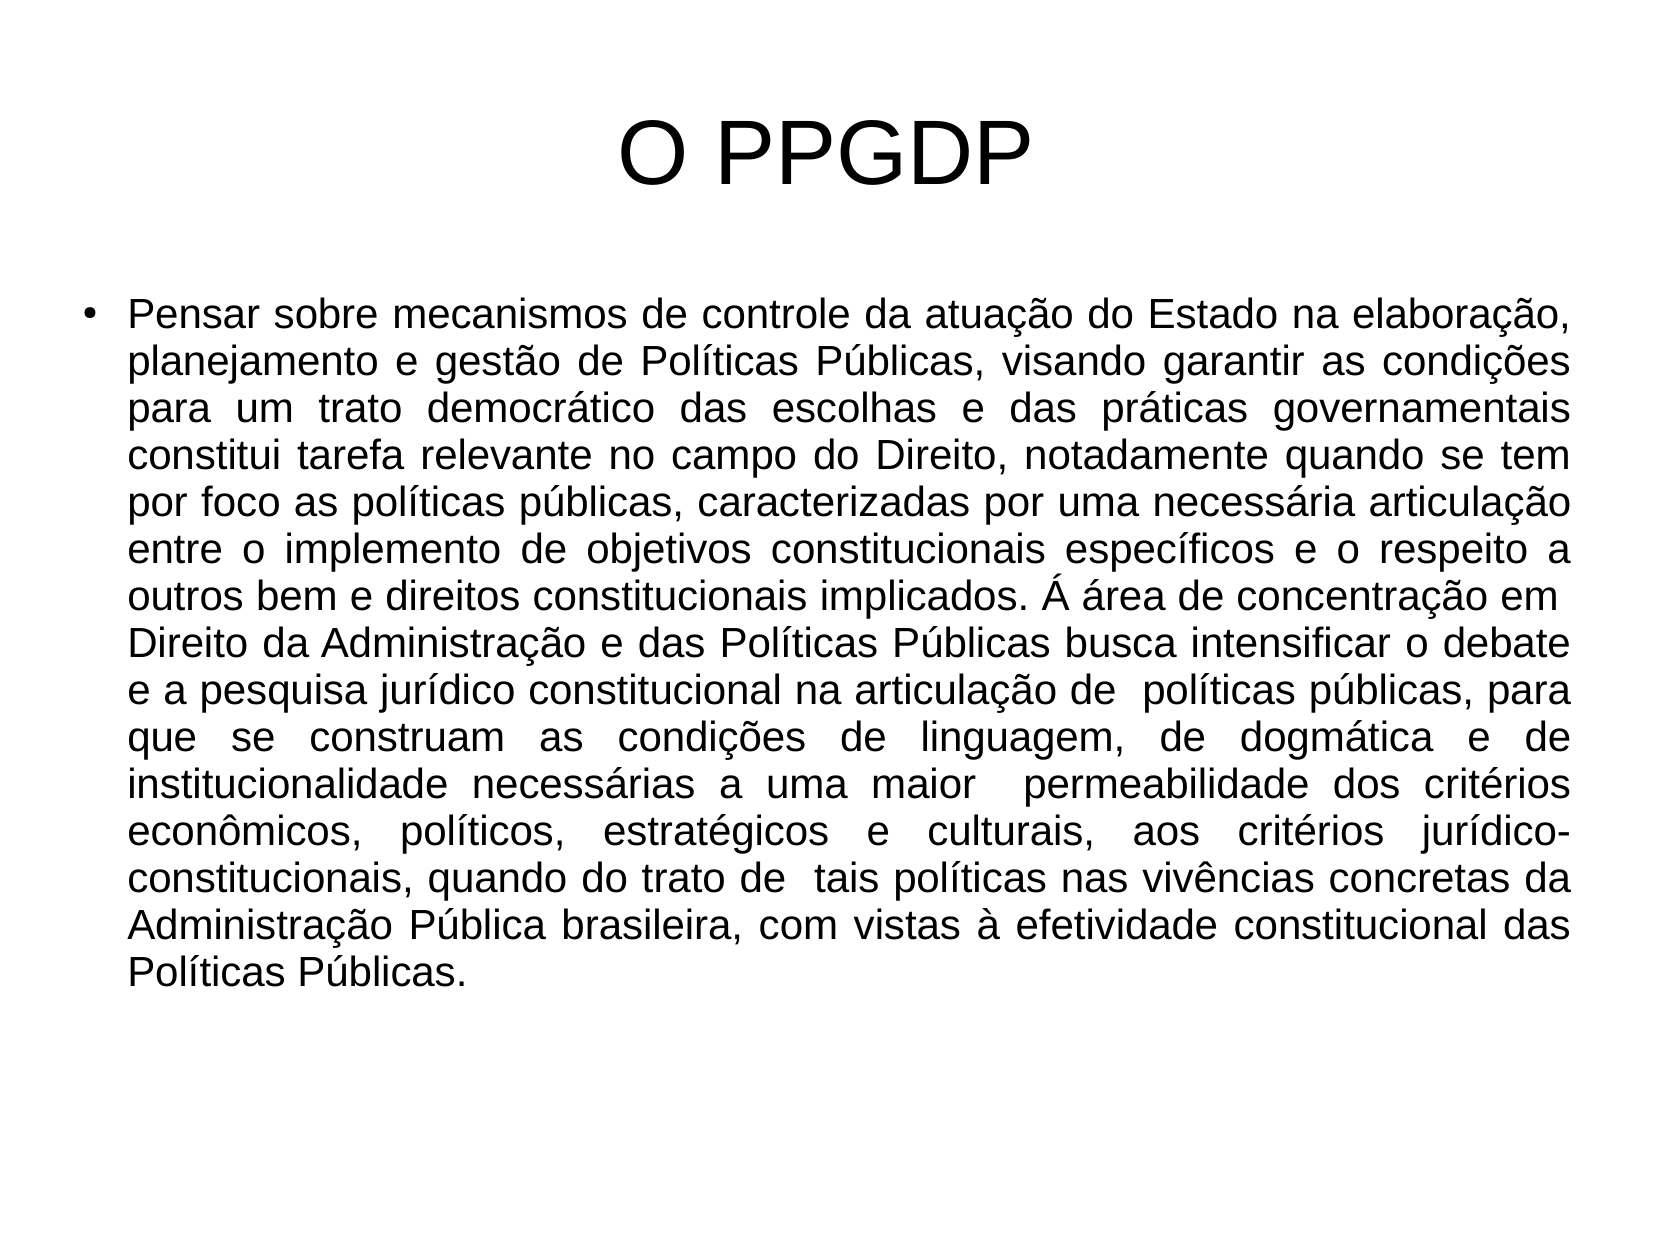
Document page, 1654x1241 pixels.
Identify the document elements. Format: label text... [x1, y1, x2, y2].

title O PPGDP [82, 49, 1571, 257]
list Pensar sobre mecanismos de controle da atuação do Estado na elaboração, planejamento e gestão de Políticas Públicas, visando garantir as condições para um trato democrático das escolhas e das práticas governamentais constitui tarefa relevante no campo do Direito, notadamente quando se tem por foco as políticas públicas, caracterizadas por uma necessária articulação entre o implemento de objetivos constitucionais específicos e o respeito a outros bem e direitos constitucionais implicados. Á área de concentração em Direito da Administração e das Políticas Públicas busca intensificar o debate e a pesquisa jurídico constitucional na articulação de políticas públicas, para que se construam as condições de linguagem, de dogmática e de institucionalidade necessárias a uma maior permeabilidade dos critérios econômicos, políticos, estratégicos e culturais, aos critérios jurídico-constitucionais, quando do trato de tais políticas nas vivências concretas da Administração Pública brasileira, com vistas à efetividade constitucional das Políticas Públicas. [82, 290, 1571, 1010]
